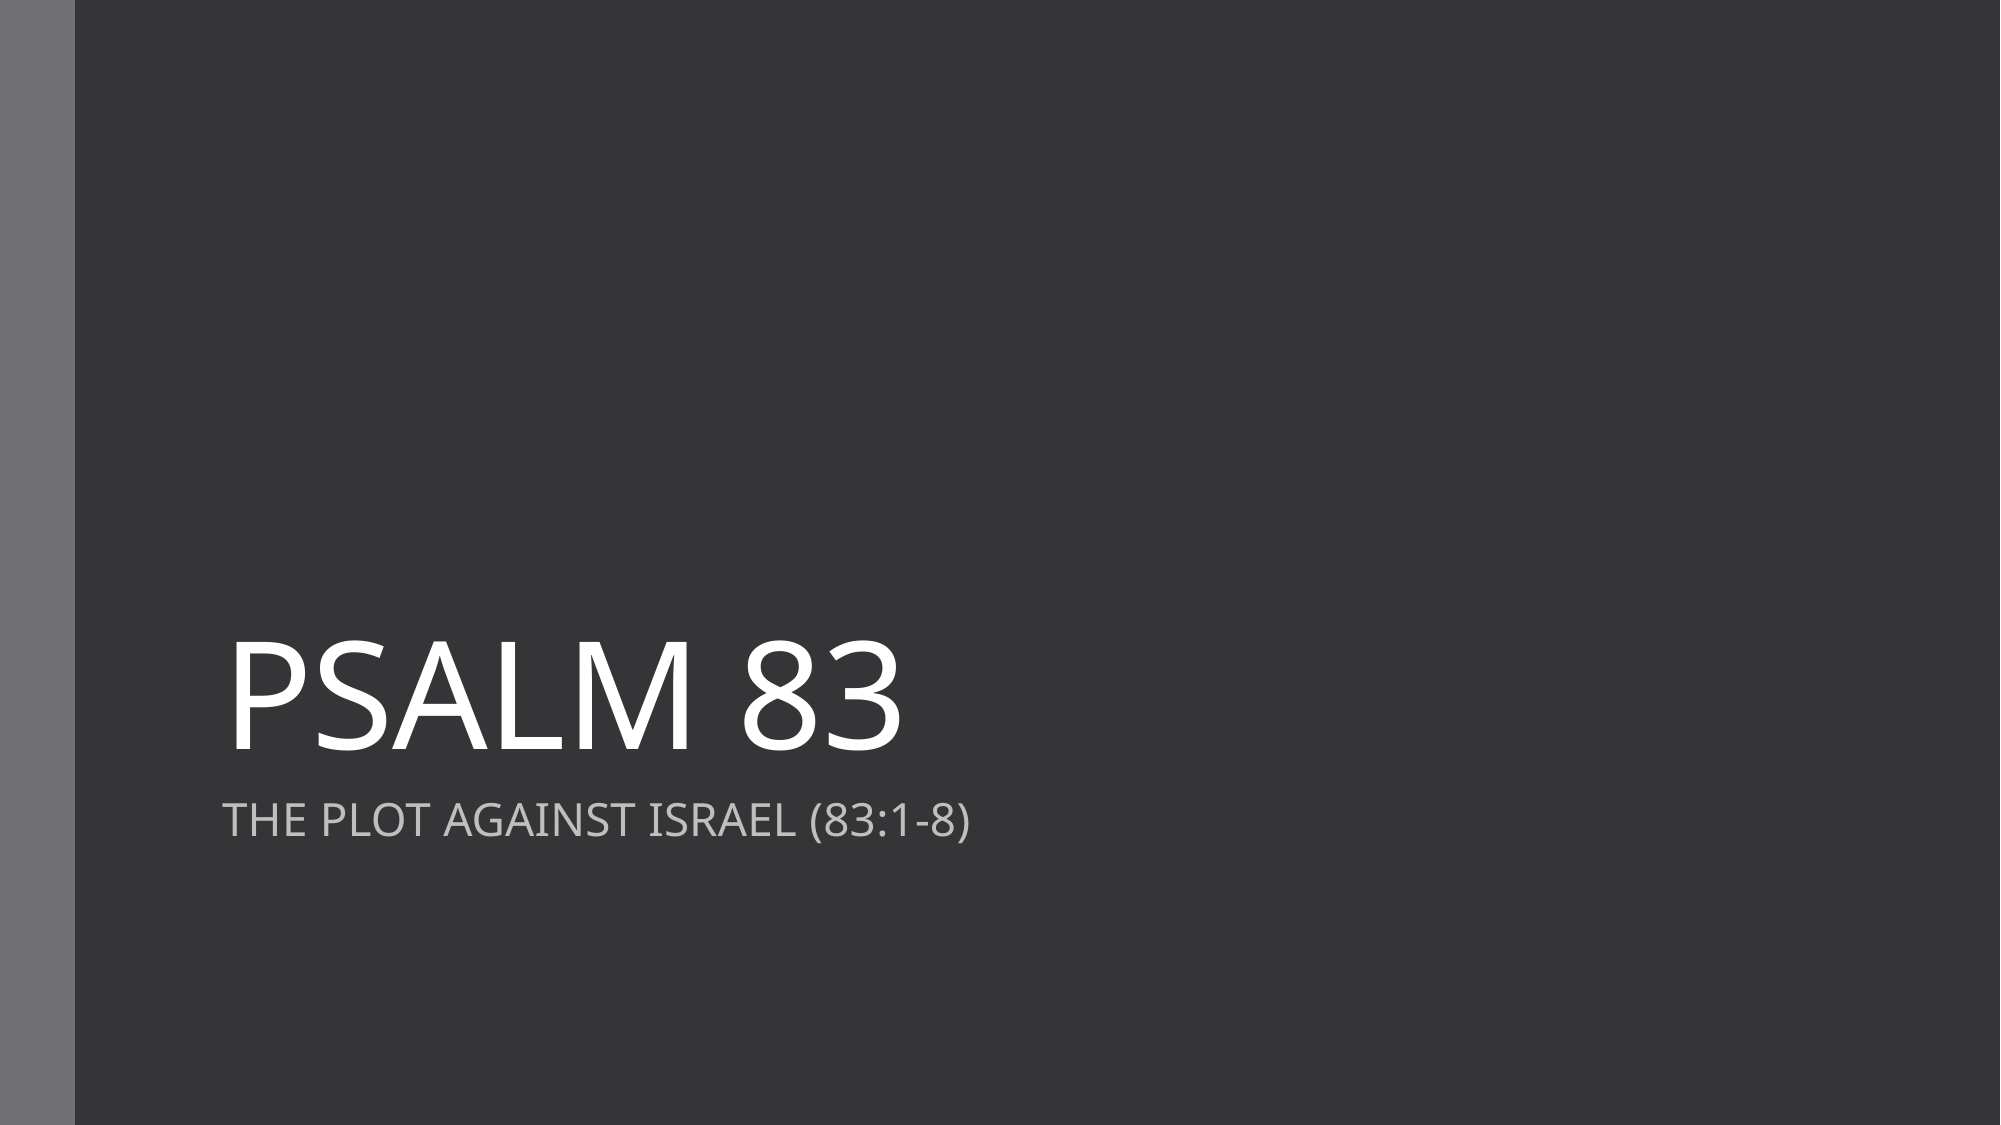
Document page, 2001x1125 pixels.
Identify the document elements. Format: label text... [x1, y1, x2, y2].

title PSALM 83 [206, 124, 1752, 787]
subtitle THE PLOT AGAINST ISRAEL (83:1-8) [206, 787, 1752, 1066]
